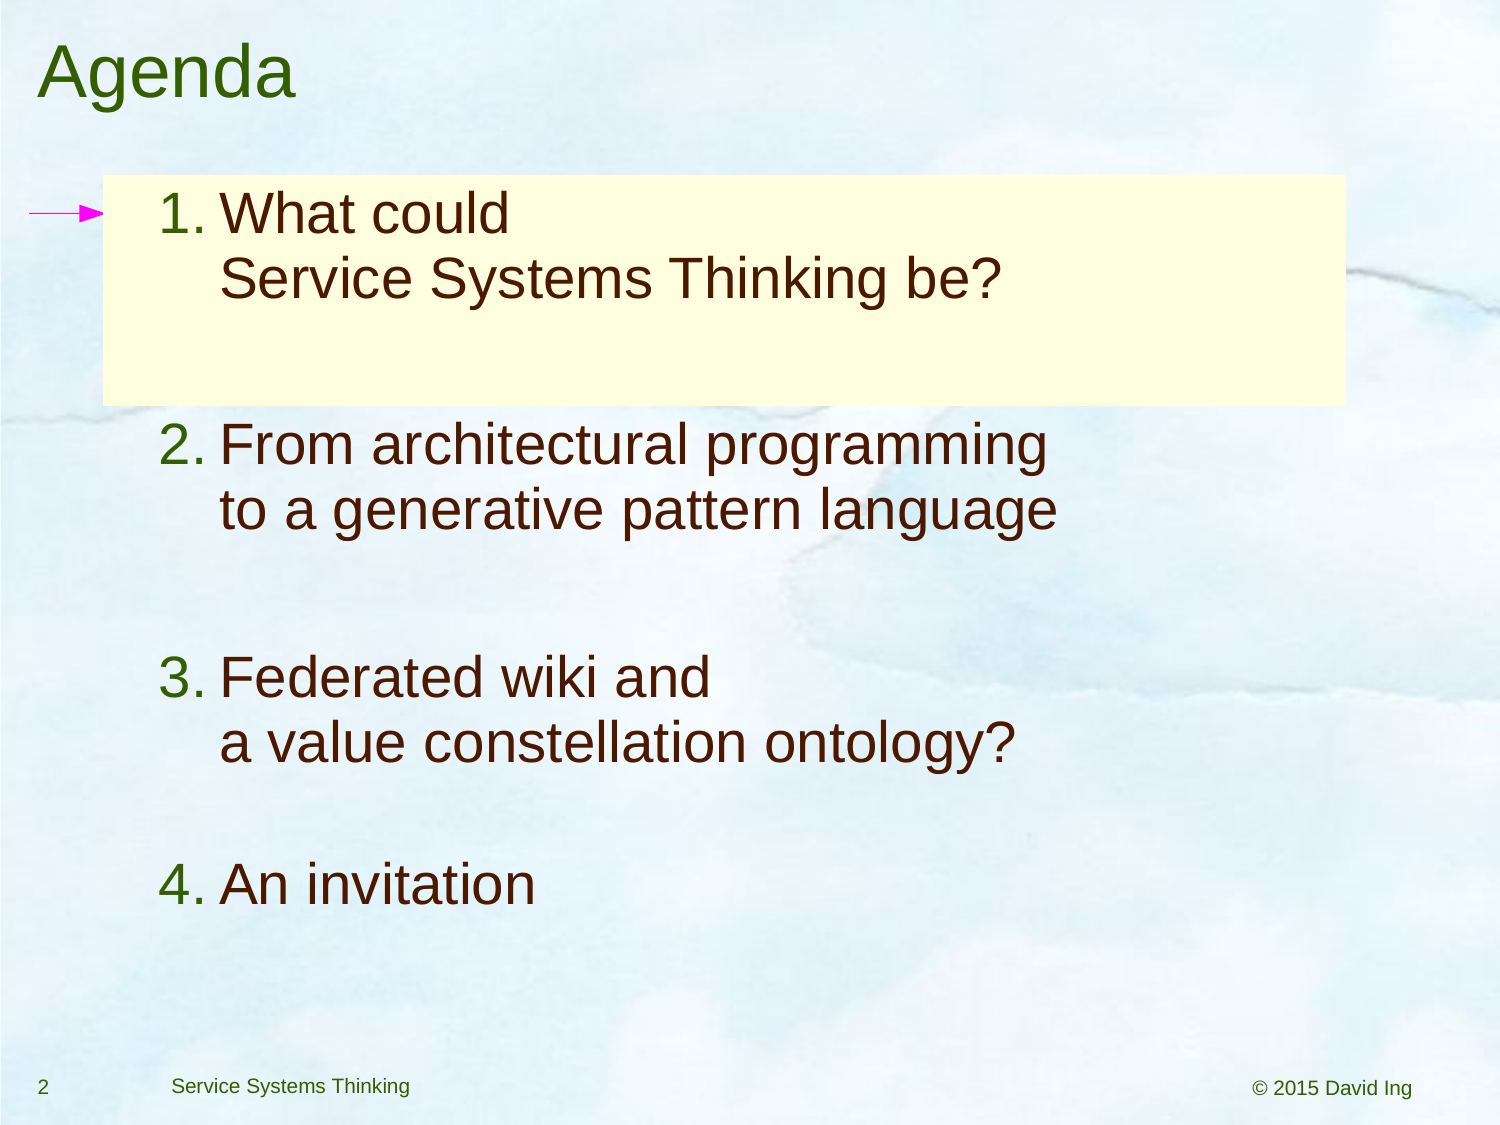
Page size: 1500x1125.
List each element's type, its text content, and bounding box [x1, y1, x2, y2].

table_cell 3. [103, 639, 213, 846]
table_cell 4. [103, 846, 213, 933]
picture [0, 0, 1500, 1125]
table_cell 2. [103, 406, 213, 639]
table_cell From architectural programming to a generative pattern language [213, 406, 1346, 639]
table_header 1. [103, 175, 213, 406]
table_cell Federated wiki and a value constellation ontology? [213, 639, 1346, 846]
table_cell An invitation [213, 846, 1346, 933]
title Agenda [37, 37, 1463, 152]
table_header What could Service Systems Thinking be? [213, 175, 1346, 406]
